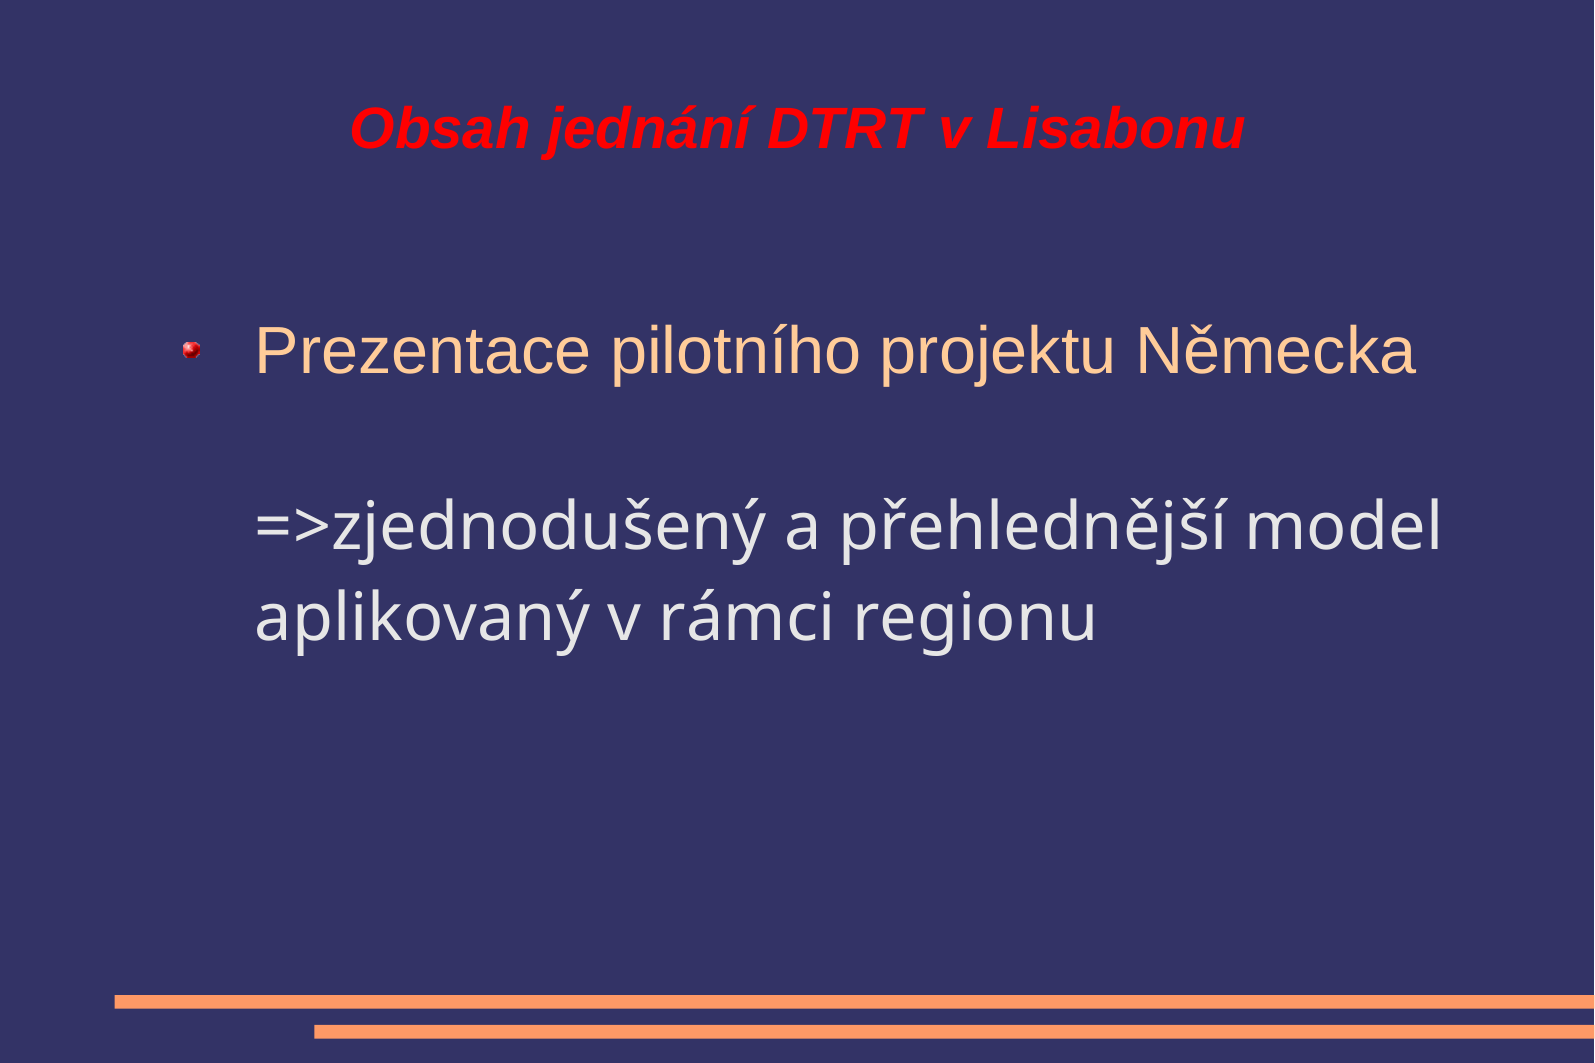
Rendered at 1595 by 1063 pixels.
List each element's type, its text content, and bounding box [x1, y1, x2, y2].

title Obsah jednání DTRT v Lisabonu [117, 39, 1479, 218]
list Prezentace pilotního projektu Německa =>zjednodušený a přehlednější model aplikovaný v rámci regionu [172, 312, 1514, 983]
